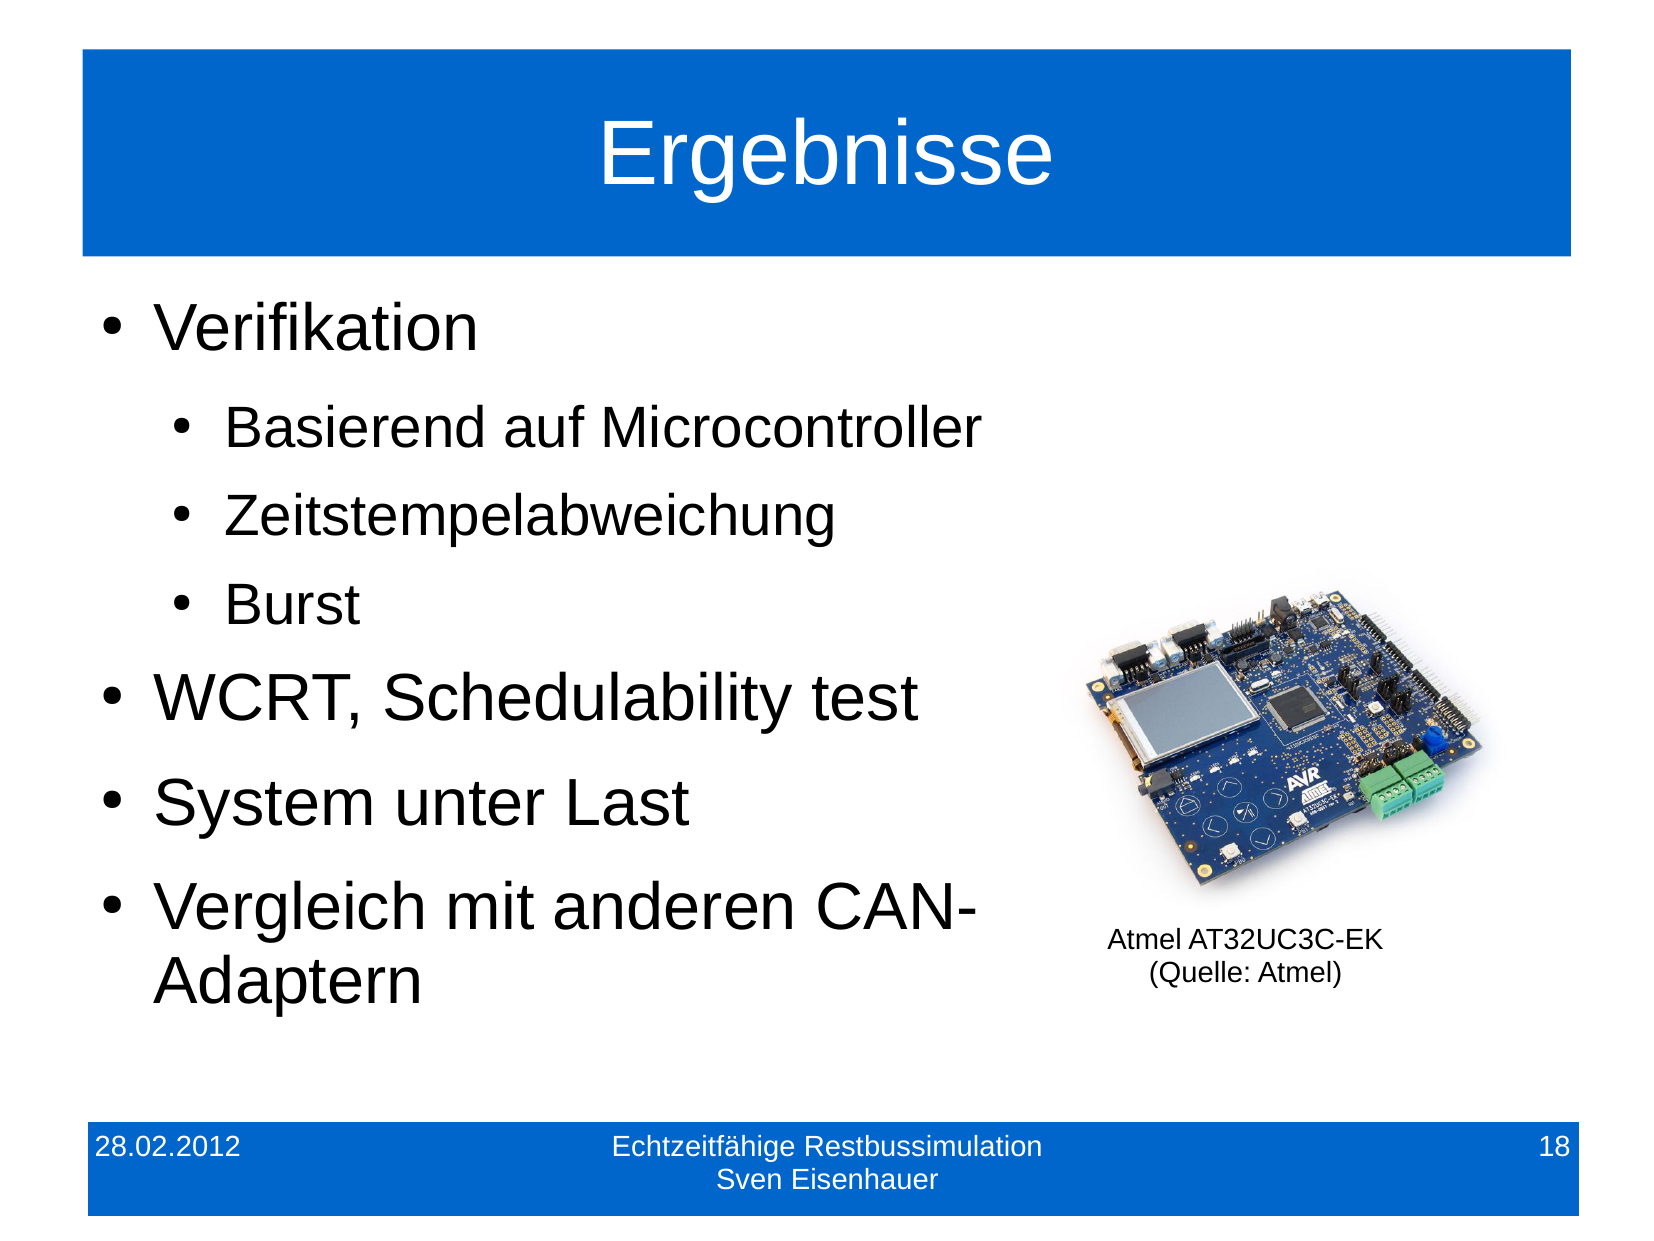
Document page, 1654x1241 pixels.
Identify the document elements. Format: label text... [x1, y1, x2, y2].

title Ergebnisse [82, 49, 1571, 257]
picture [1035, 568, 1536, 916]
text_box Atmel AT32UC3C-EK (Quelle: Atmel) [1092, 915, 1400, 996]
list Verifikation Basierend auf Microcontroller Zeitstempelabweichung Burst WCRT, Schedulability test System unter Last Vergleich mit anderen CAN-Adaptern [82, 290, 1034, 1109]
